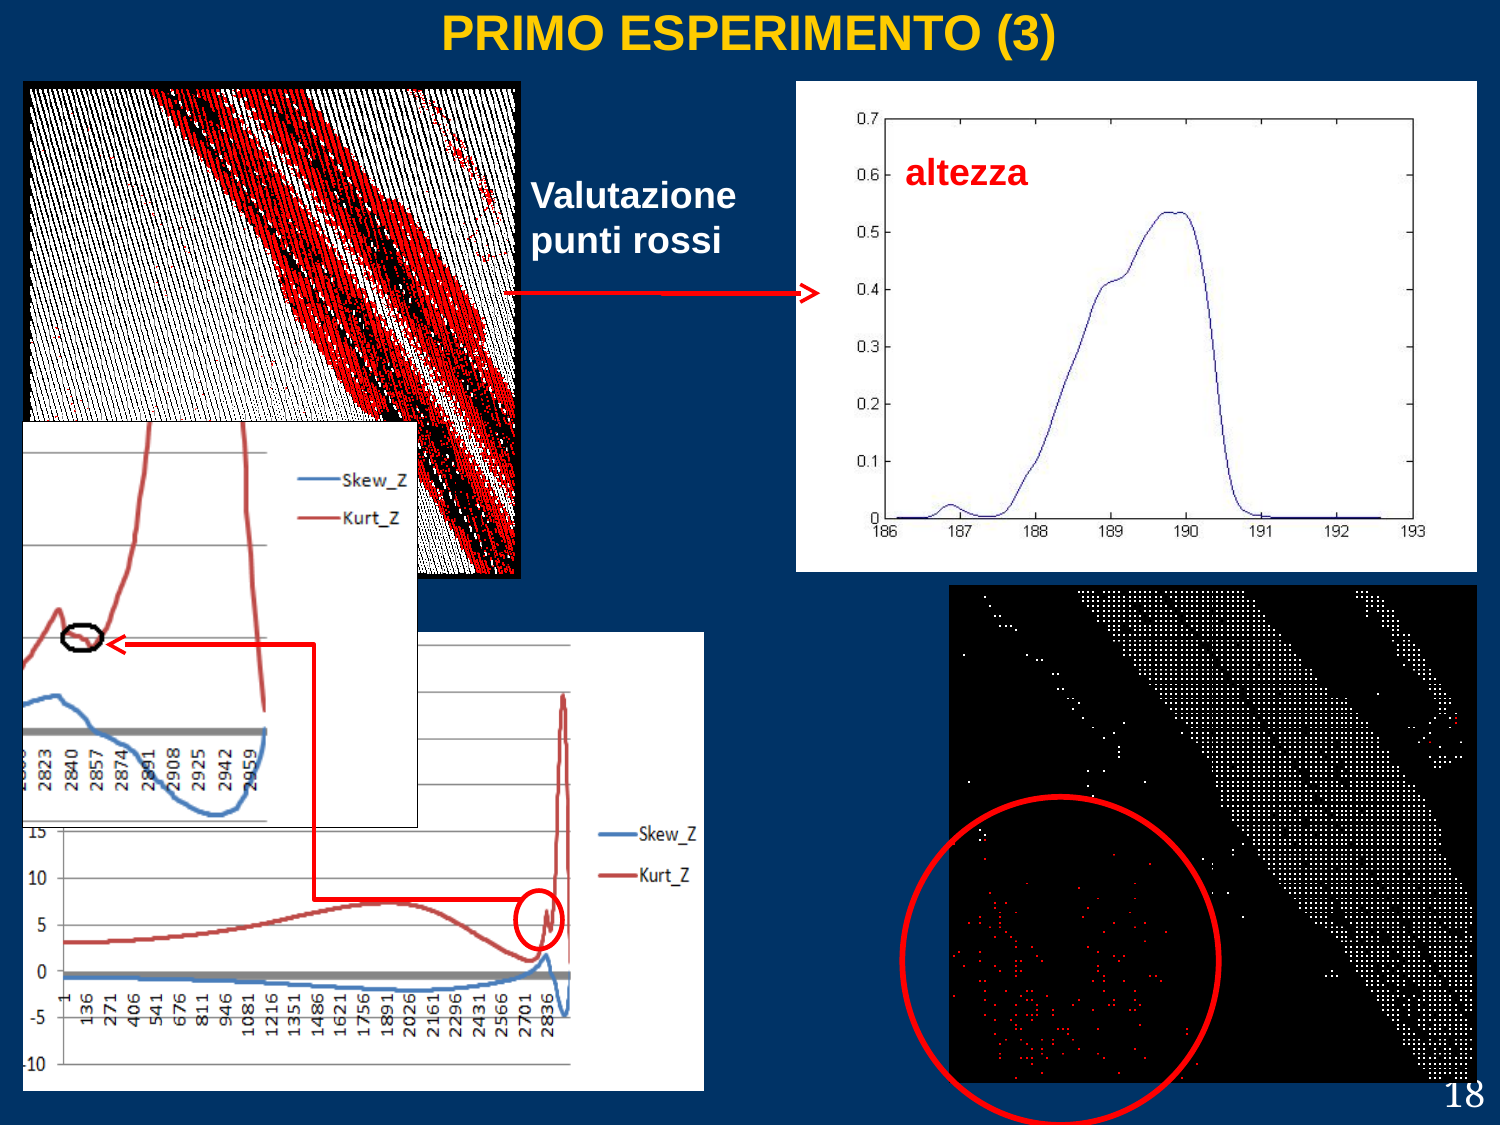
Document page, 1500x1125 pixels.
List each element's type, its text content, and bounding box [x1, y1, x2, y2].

text_box PRIMO ESPERIMENTO (3) [0, 0, 1500, 69]
picture [796, 81, 1477, 572]
text_box Valutazione punti rossi [515, 163, 797, 269]
picture [23, 81, 704, 1091]
picture [949, 585, 1477, 1083]
text_box altezza [890, 140, 1219, 201]
picture [518, 893, 560, 946]
picture [949, 800, 1215, 1083]
slide_number <numero> [1149, 1062, 1500, 1125]
